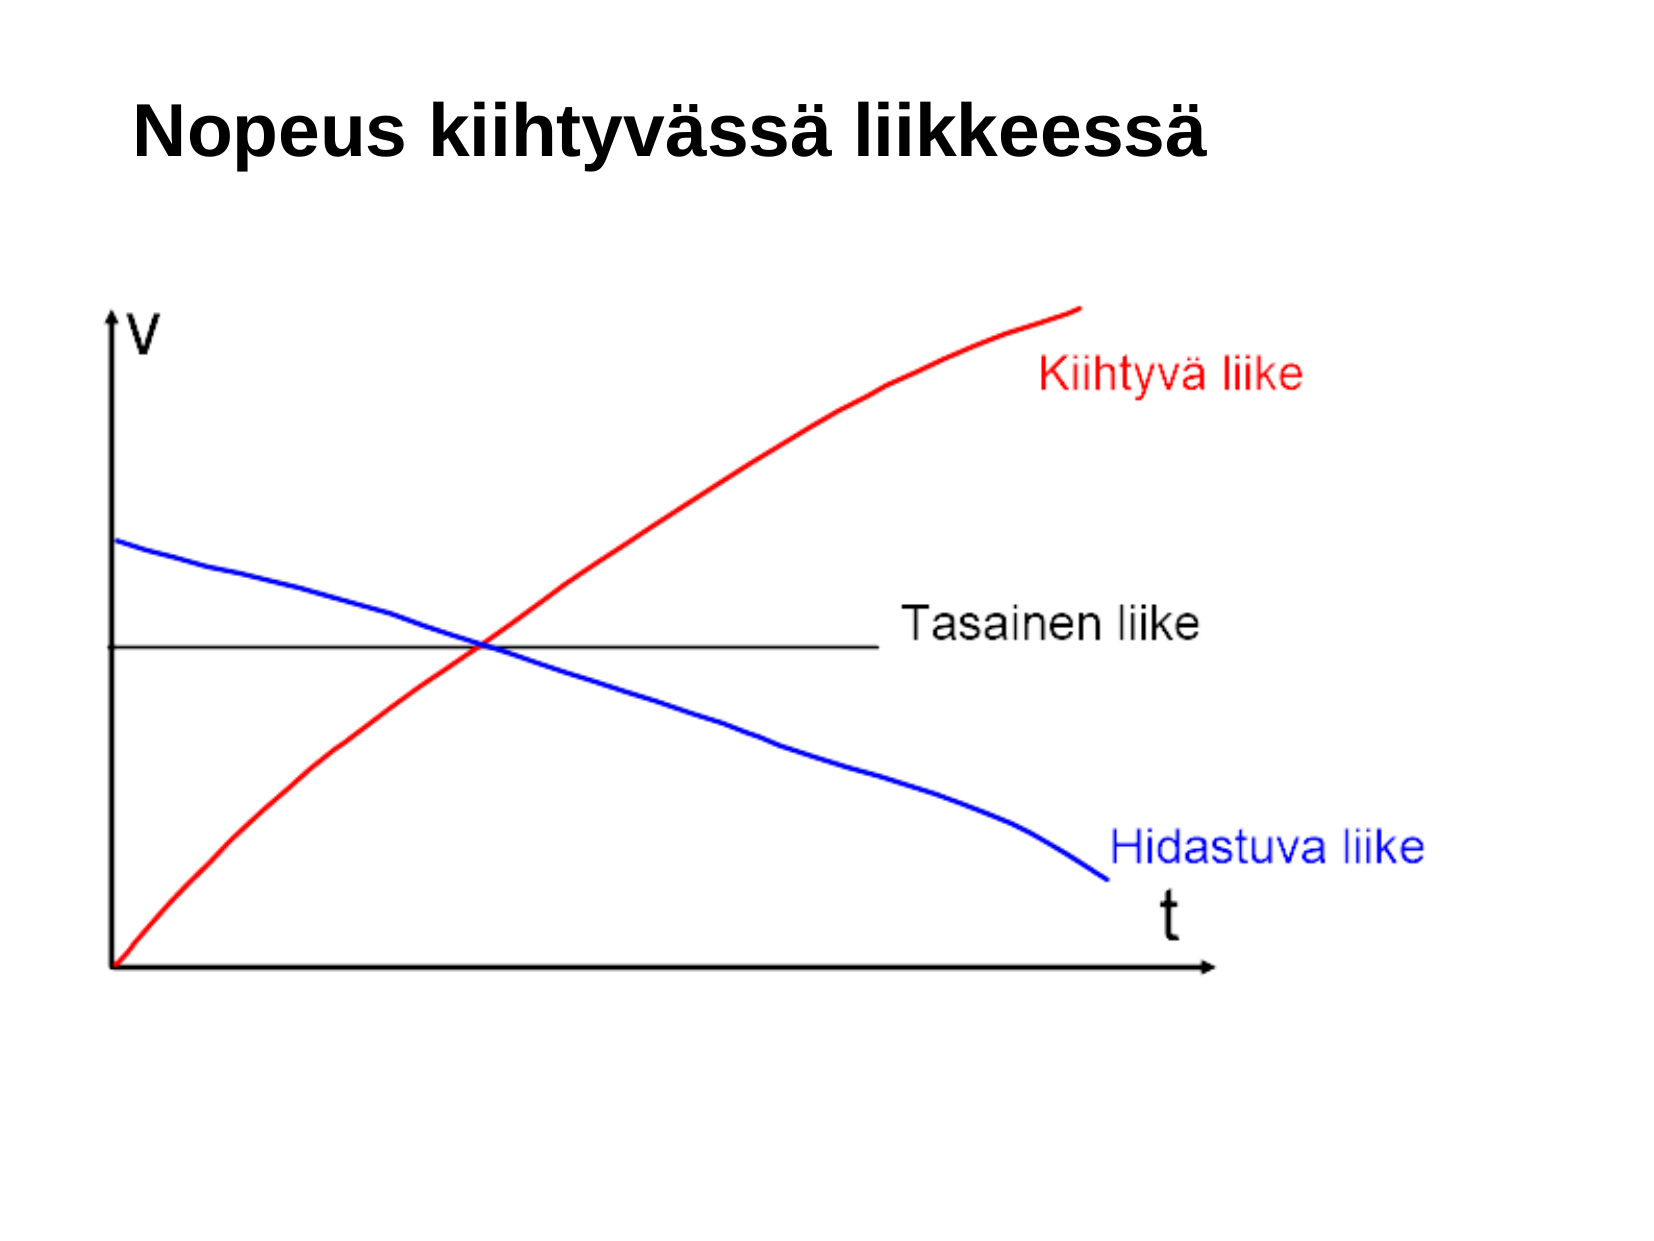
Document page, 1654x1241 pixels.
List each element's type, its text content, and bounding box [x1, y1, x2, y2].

text_box Nopeus kiihtyvässä liikkeessä [118, 82, 1224, 182]
picture [52, 188, 1536, 1043]
